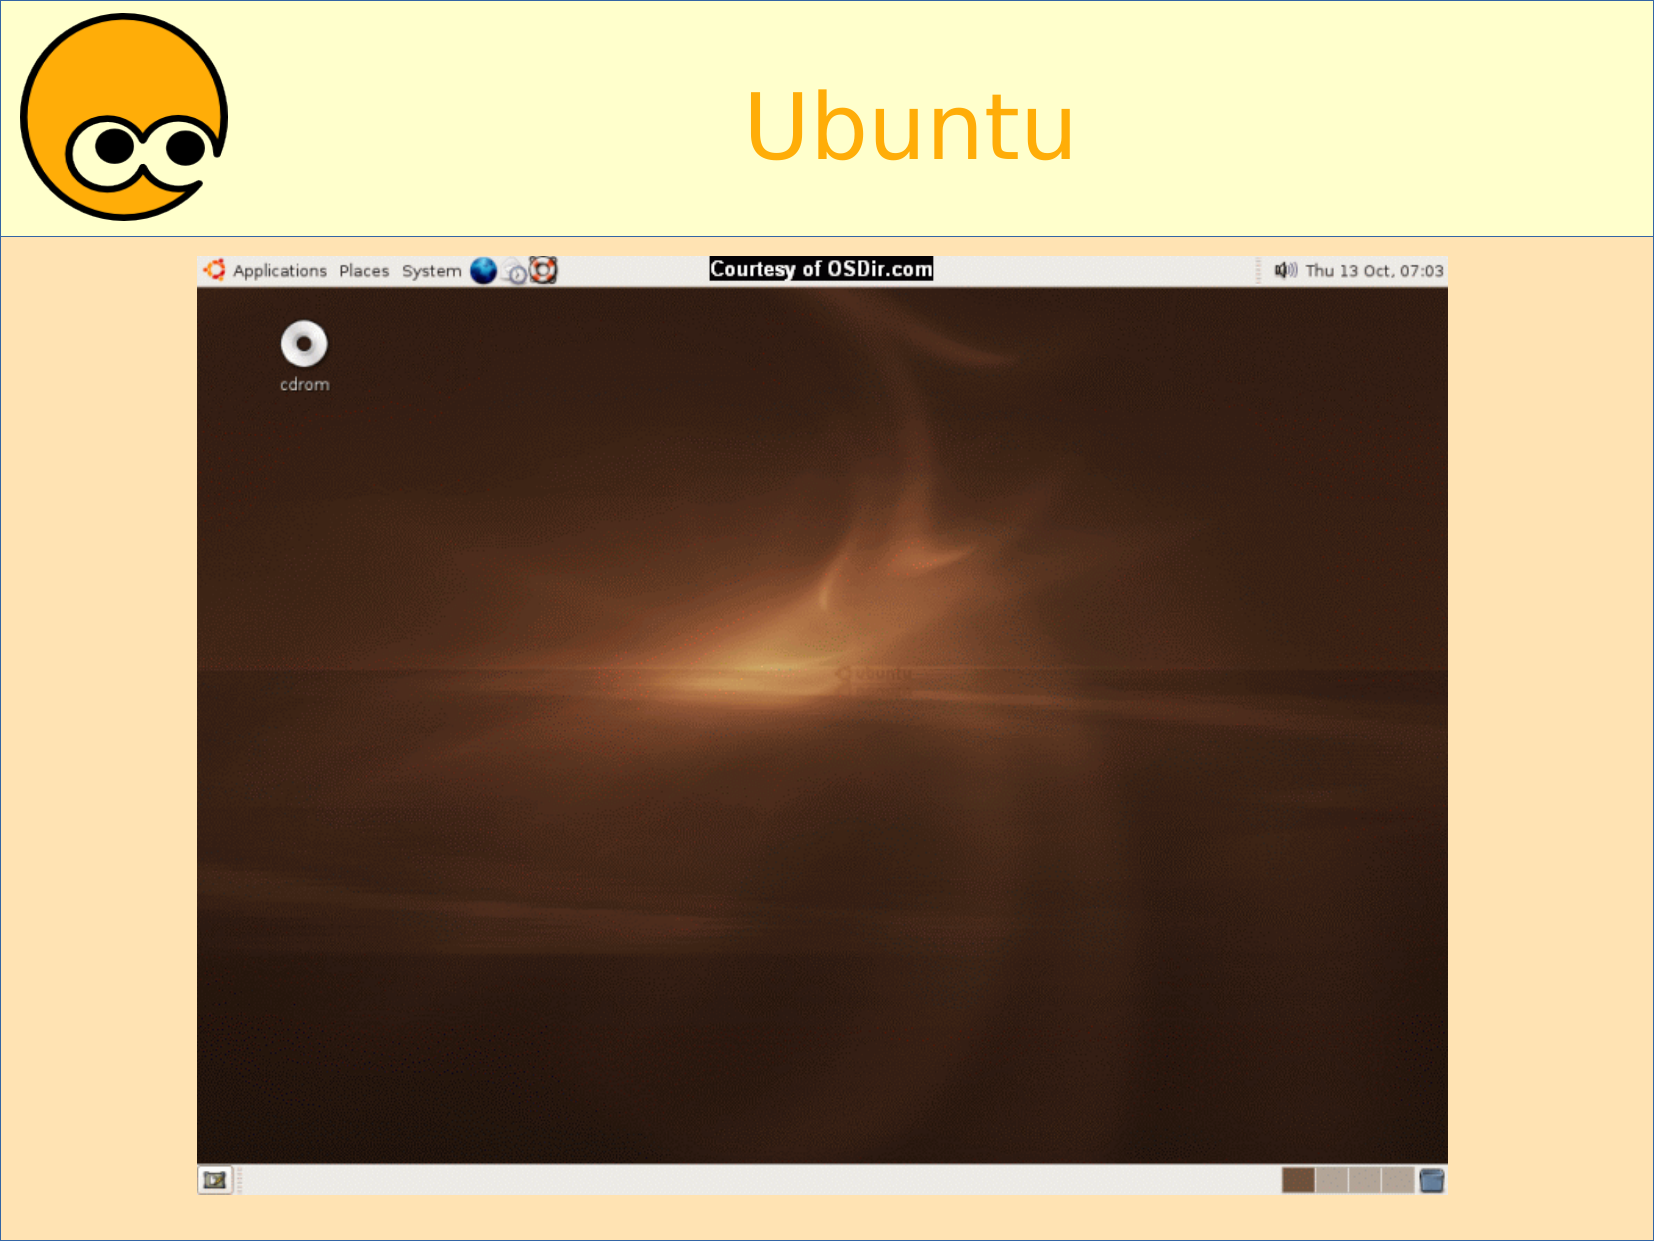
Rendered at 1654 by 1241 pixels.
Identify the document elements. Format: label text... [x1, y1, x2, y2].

title Ubuntu [252, 49, 1571, 207]
picture [197, 256, 1448, 1195]
picture [20, 13, 228, 221]
